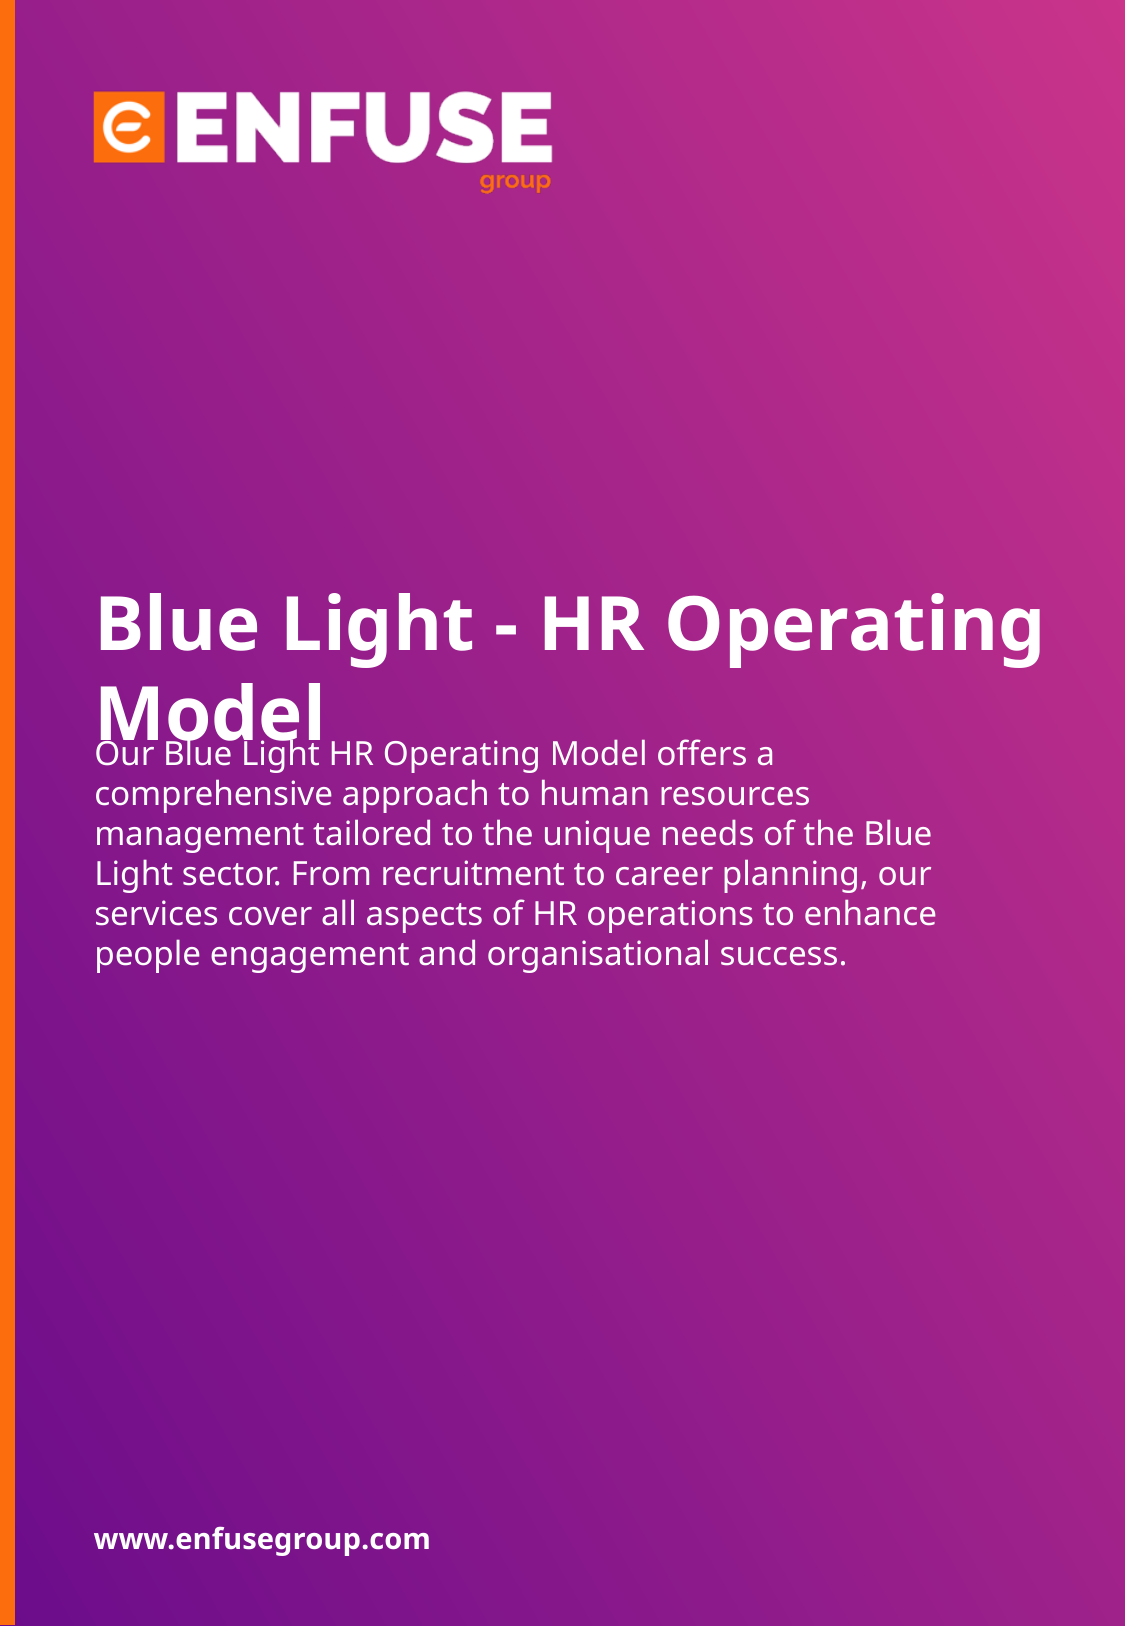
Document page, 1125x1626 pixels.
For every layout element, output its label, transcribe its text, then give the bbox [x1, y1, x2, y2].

text_box Blue Light - HR Operating Model [94, 567, 1064, 694]
text_box Our Blue Light HR Operating Model offers a comprehensive approach to human resources management tailored to the unique needs of the Blue Light sector. From recruitment to career planning, our services cover all aspects of HR operations to enhance people engagement and organisational success. [94, 724, 980, 1227]
